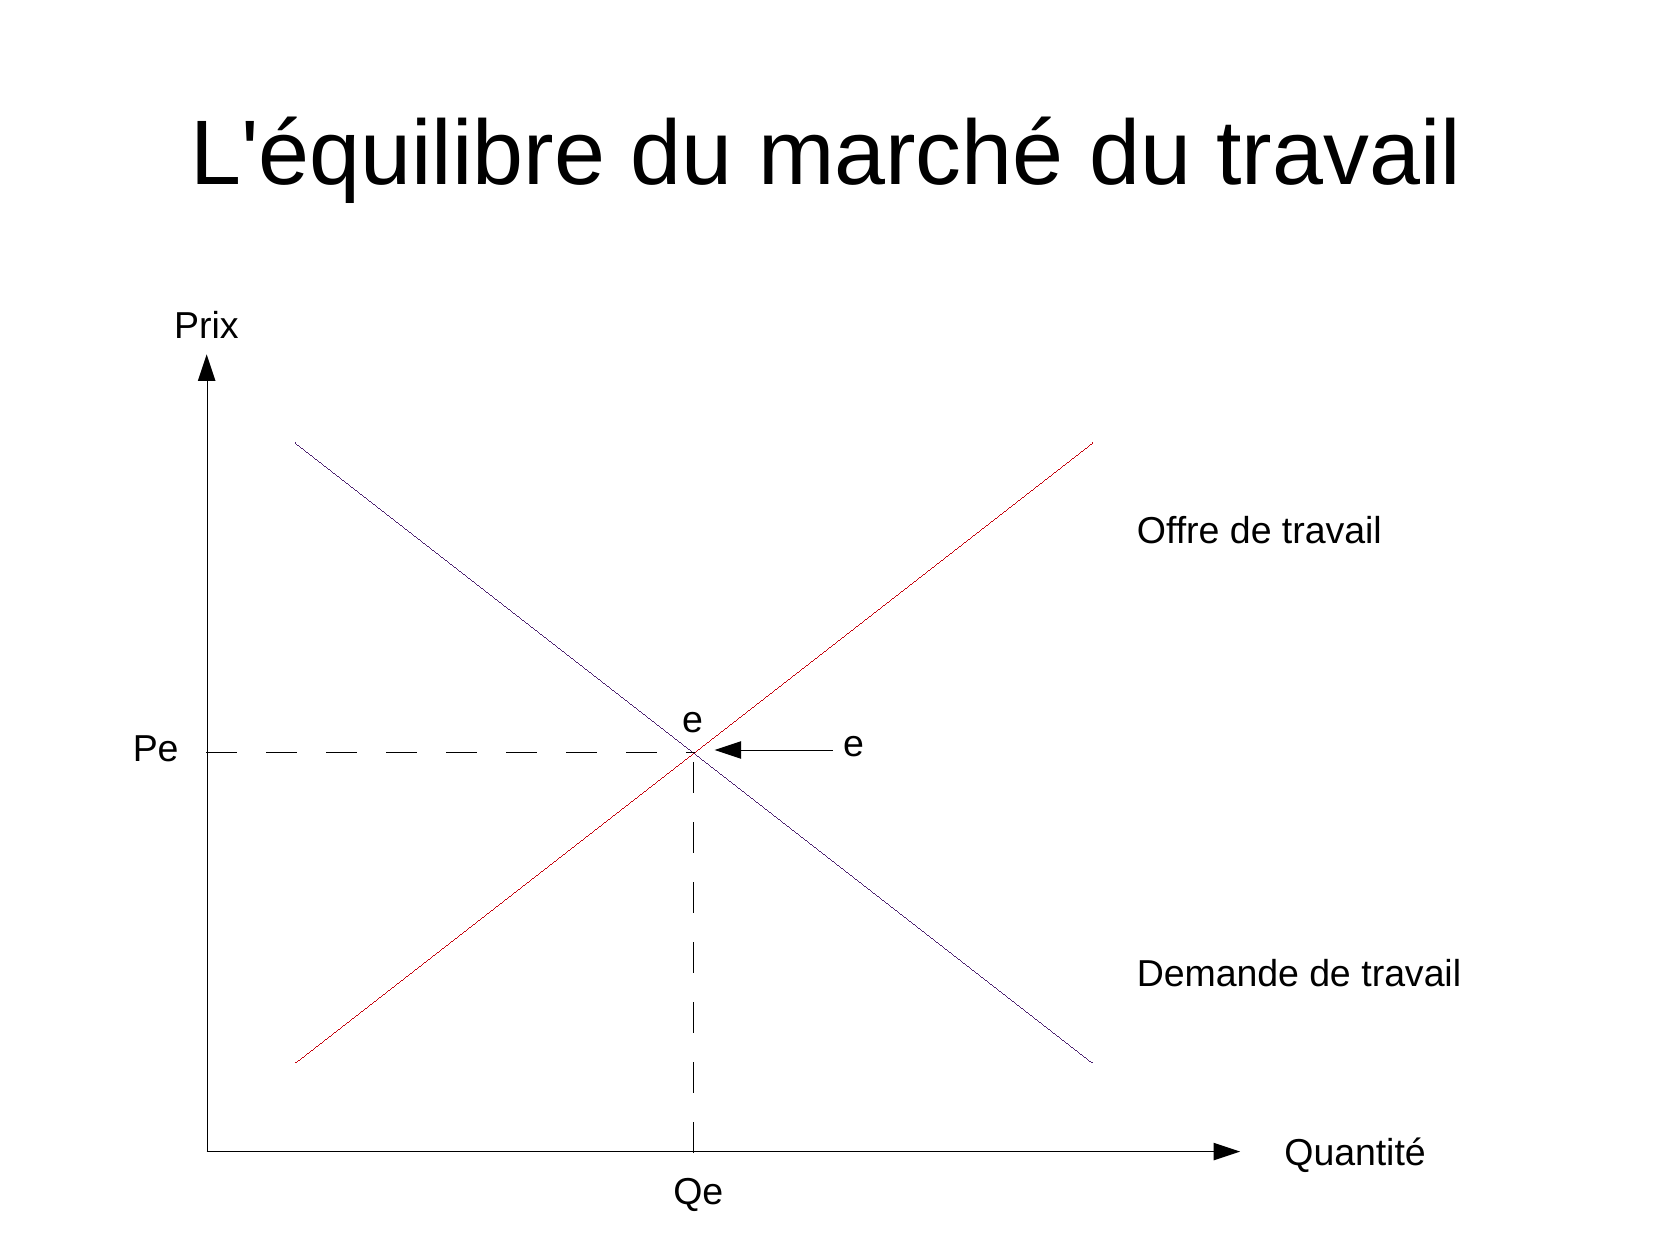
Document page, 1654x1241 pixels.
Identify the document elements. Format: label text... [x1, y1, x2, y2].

title L'équilibre du marché du travail [82, 49, 1571, 257]
text_box Prix [159, 297, 254, 355]
text_box e [667, 690, 718, 748]
text_box Offre de travail [1122, 501, 1398, 559]
text_box Pe [118, 720, 194, 778]
text_box e [828, 714, 890, 854]
text_box Demande de travail [1122, 944, 1477, 1002]
text_box Quantité [1269, 1124, 1442, 1182]
text_box Qe [658, 1163, 739, 1221]
